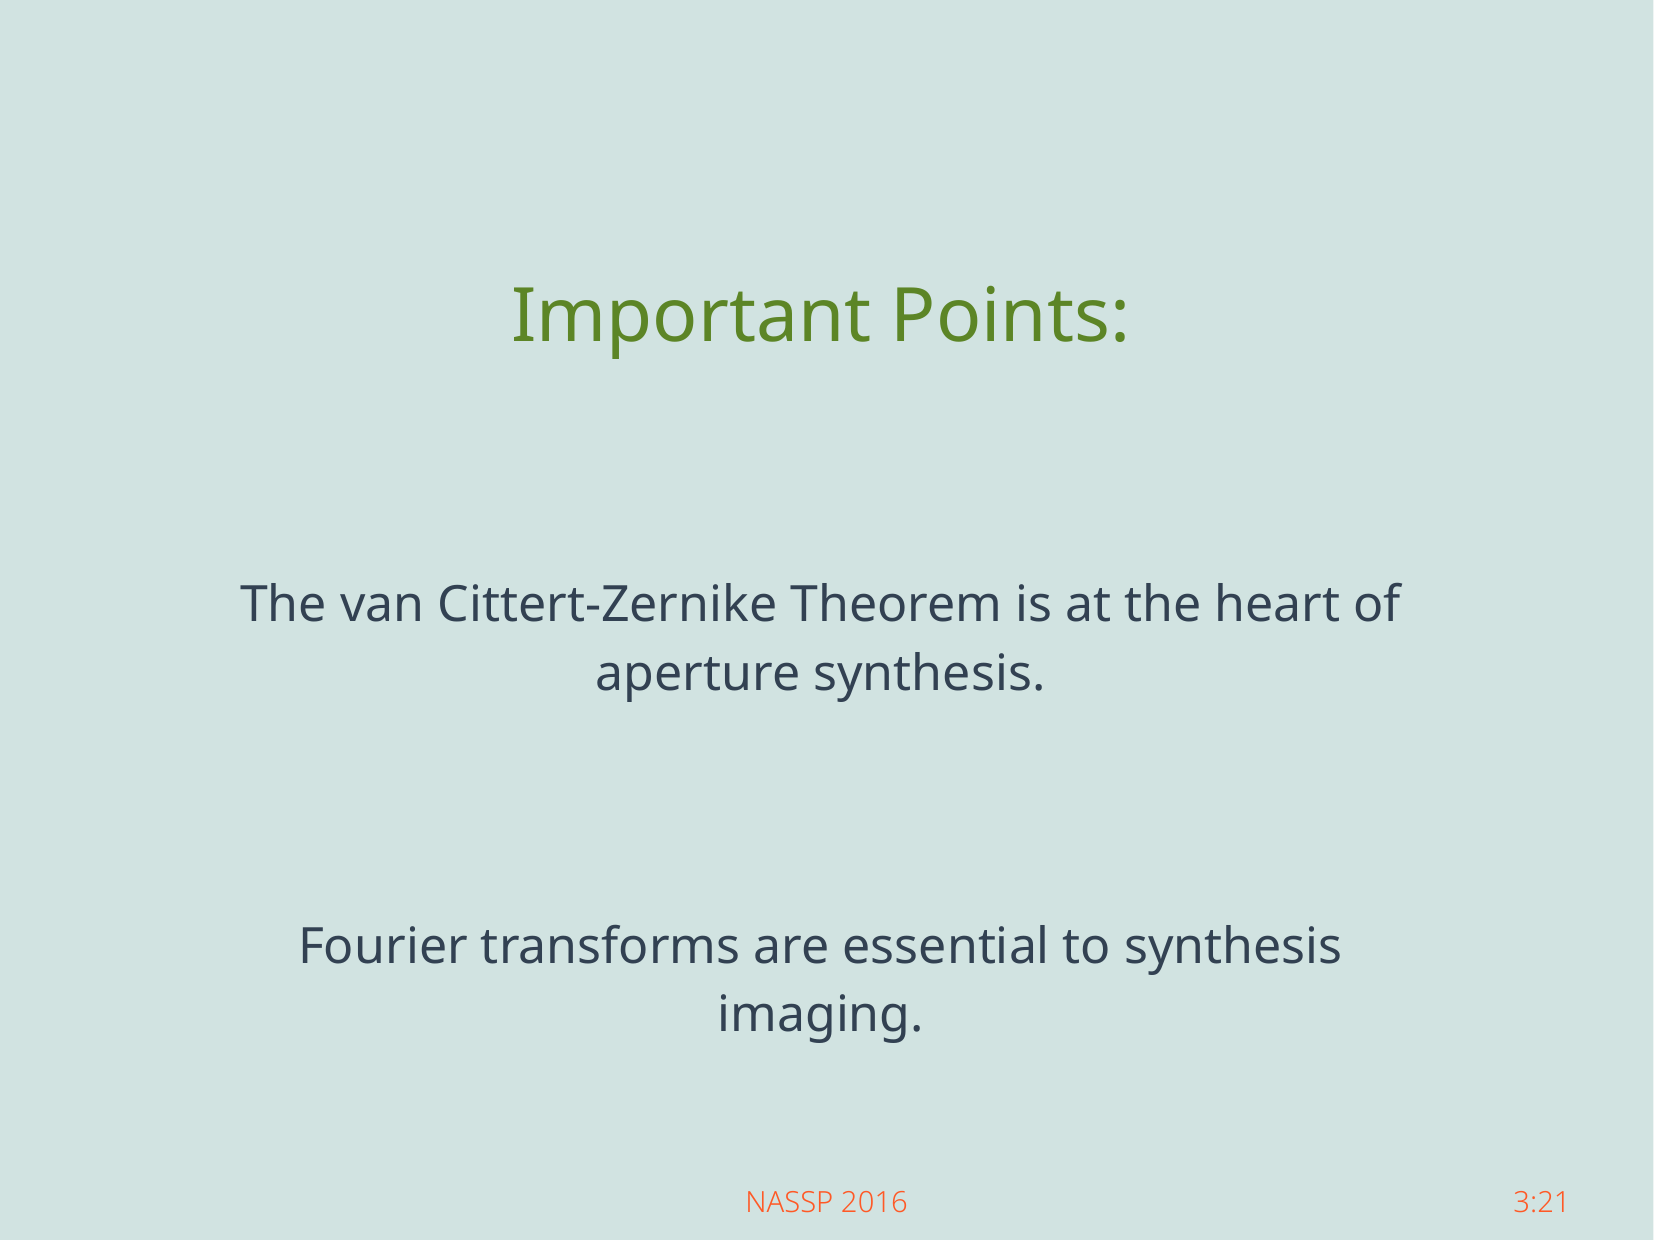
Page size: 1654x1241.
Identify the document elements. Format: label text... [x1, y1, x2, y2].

text_box Important Points: The van Cittert-Zernike Theorem is at the heart of aperture synthesis. Fourier transforms are essential to synthesis imaging. [188, 253, 1453, 902]
